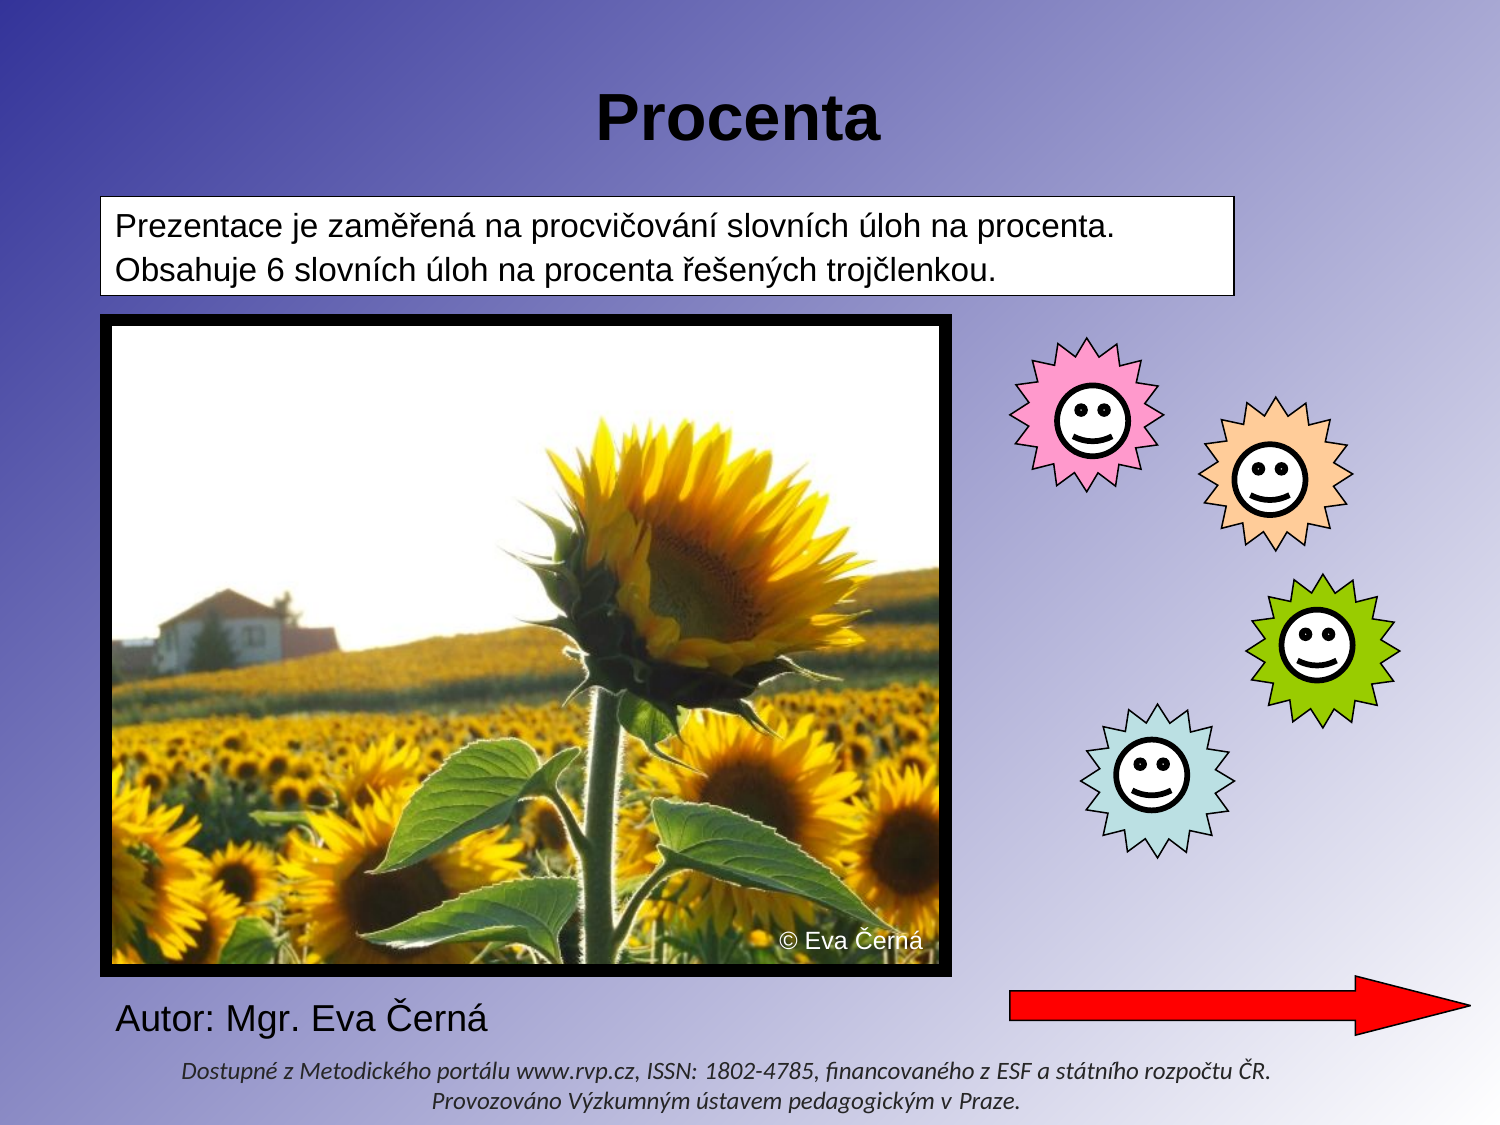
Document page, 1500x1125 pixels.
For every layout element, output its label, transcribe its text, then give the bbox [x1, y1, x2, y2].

text_box © Eva Černá [764, 916, 939, 963]
text_box [1009, 338, 1164, 492]
title Procenta [501, 54, 975, 173]
text_box [1009, 976, 1471, 1036]
text_box [1246, 574, 1400, 728]
text_box [1198, 397, 1353, 551]
text_box [1080, 704, 1235, 858]
picture [112, 326, 940, 965]
text_box Dostupné z Metodického portálu www.rvp.cz, ISSN: 1802-4785, financovaného z ESF a státního rozpočtu ČR. Provozováno Výzkumným ústavem pedagogickým v Praze. [123, 1046, 1329, 1123]
text_box Autor: Mgr. Eva Černá [100, 986, 504, 1048]
text_box Prezentace je zaměřená na procvičování slovních úloh na procenta. Obsahuje 6 slovních úloh na procenta řešených trojčlenkou. [100, 196, 1235, 296]
